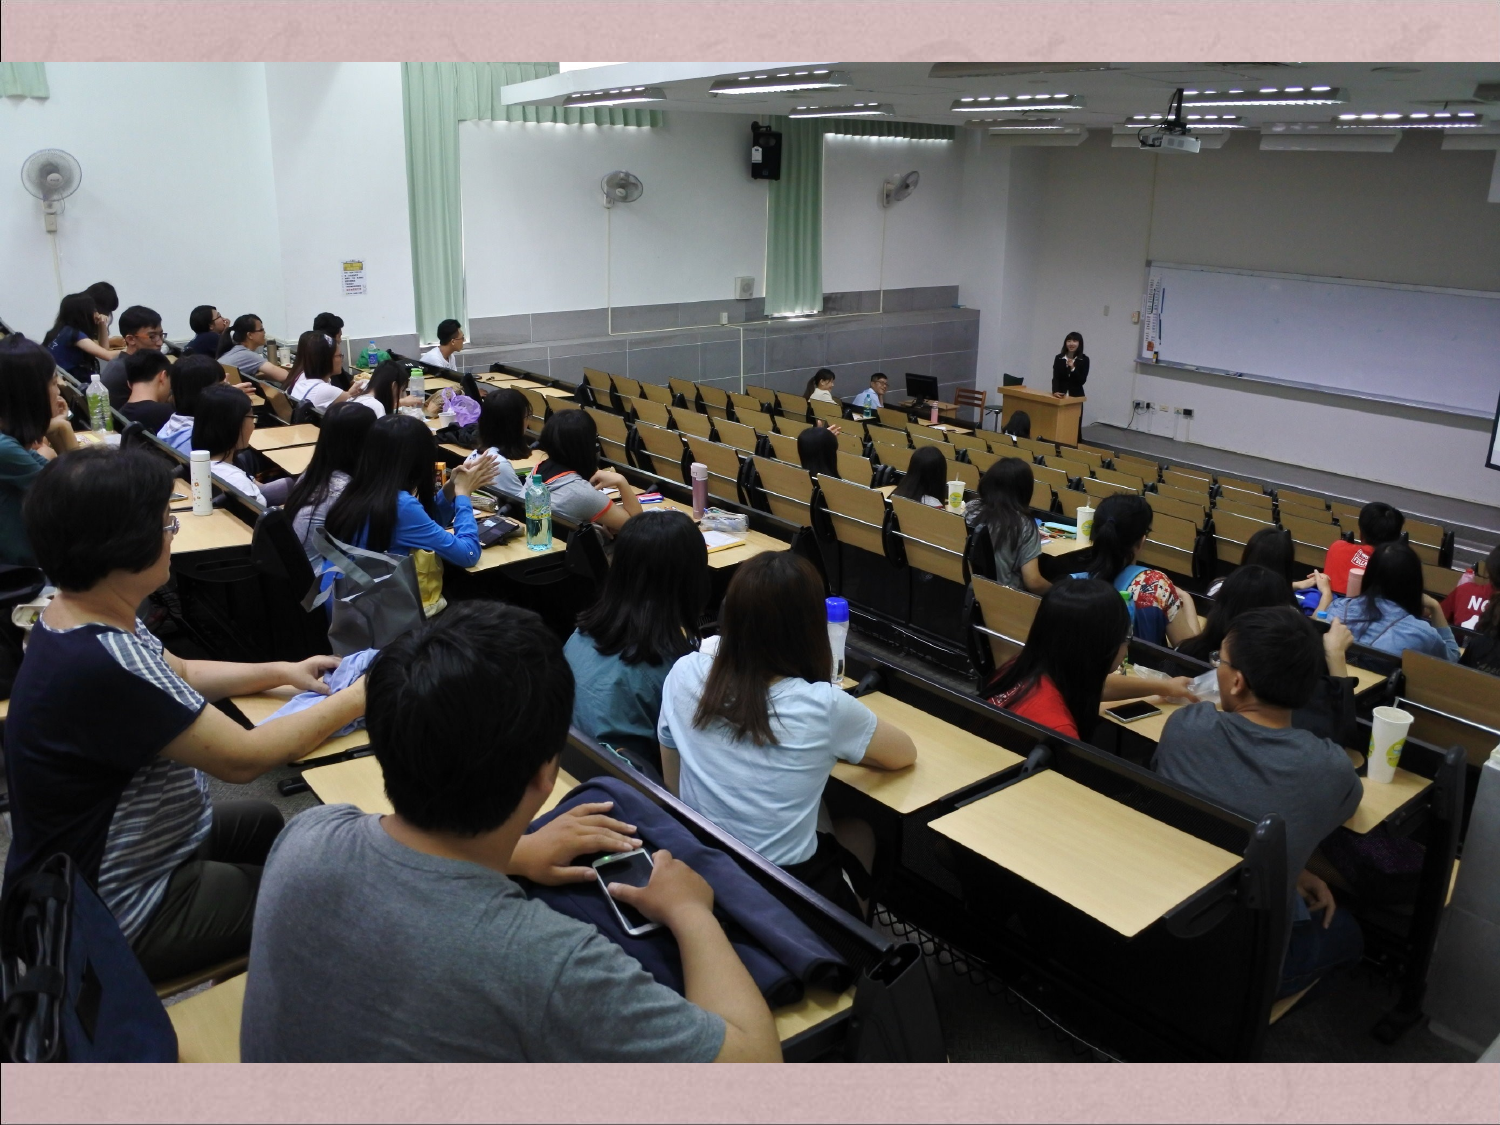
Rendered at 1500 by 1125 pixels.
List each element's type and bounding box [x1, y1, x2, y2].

picture [0, 62, 1500, 1063]
